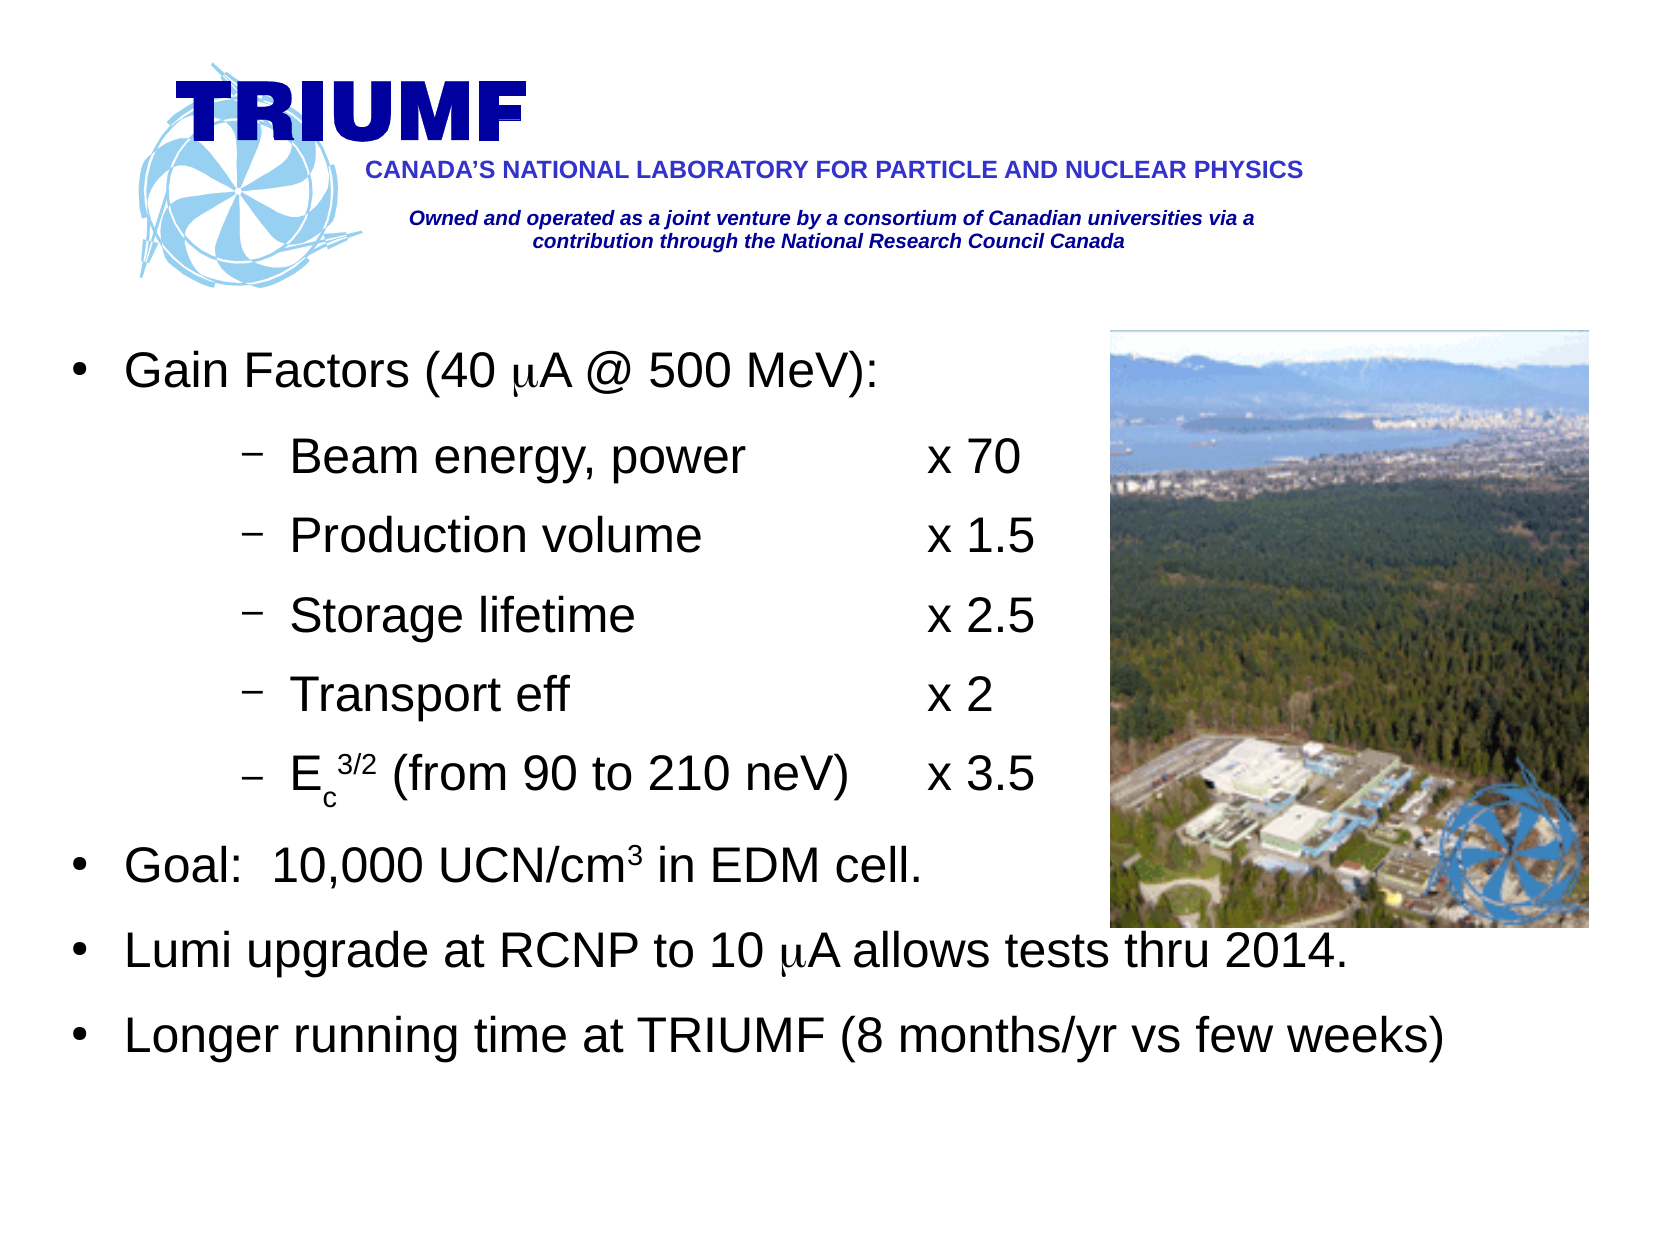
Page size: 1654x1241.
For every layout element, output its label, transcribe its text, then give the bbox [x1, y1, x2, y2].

picture [1110, 330, 1589, 928]
picture [137, 61, 526, 290]
text_box Owned and operated as a joint venture by a consortium of Canadian universities via a contribution through the National Research Council Canada [350, 198, 1313, 261]
list Gain Factors (40 mA @ 500 MeV): Beam energy, power x 70 Production volume x 1.5 Storage lifetime x 2.5 Transport eff x 2 Ec3/2 (from 90 to 210 neV) x 3.5 Goal: 10,000 UCN/cm3 in EDM cell. Lumi upgrade at RCNP to 10 mA allows tests thru 2014. Longer running time at TRIUMF (8 months/yr vs few weeks) [53, 342, 1565, 1123]
text_box CANADA’S NATIONAL LABORATORY FOR PARTICLE AND NUCLEAR PHYSICS [350, 148, 1526, 193]
